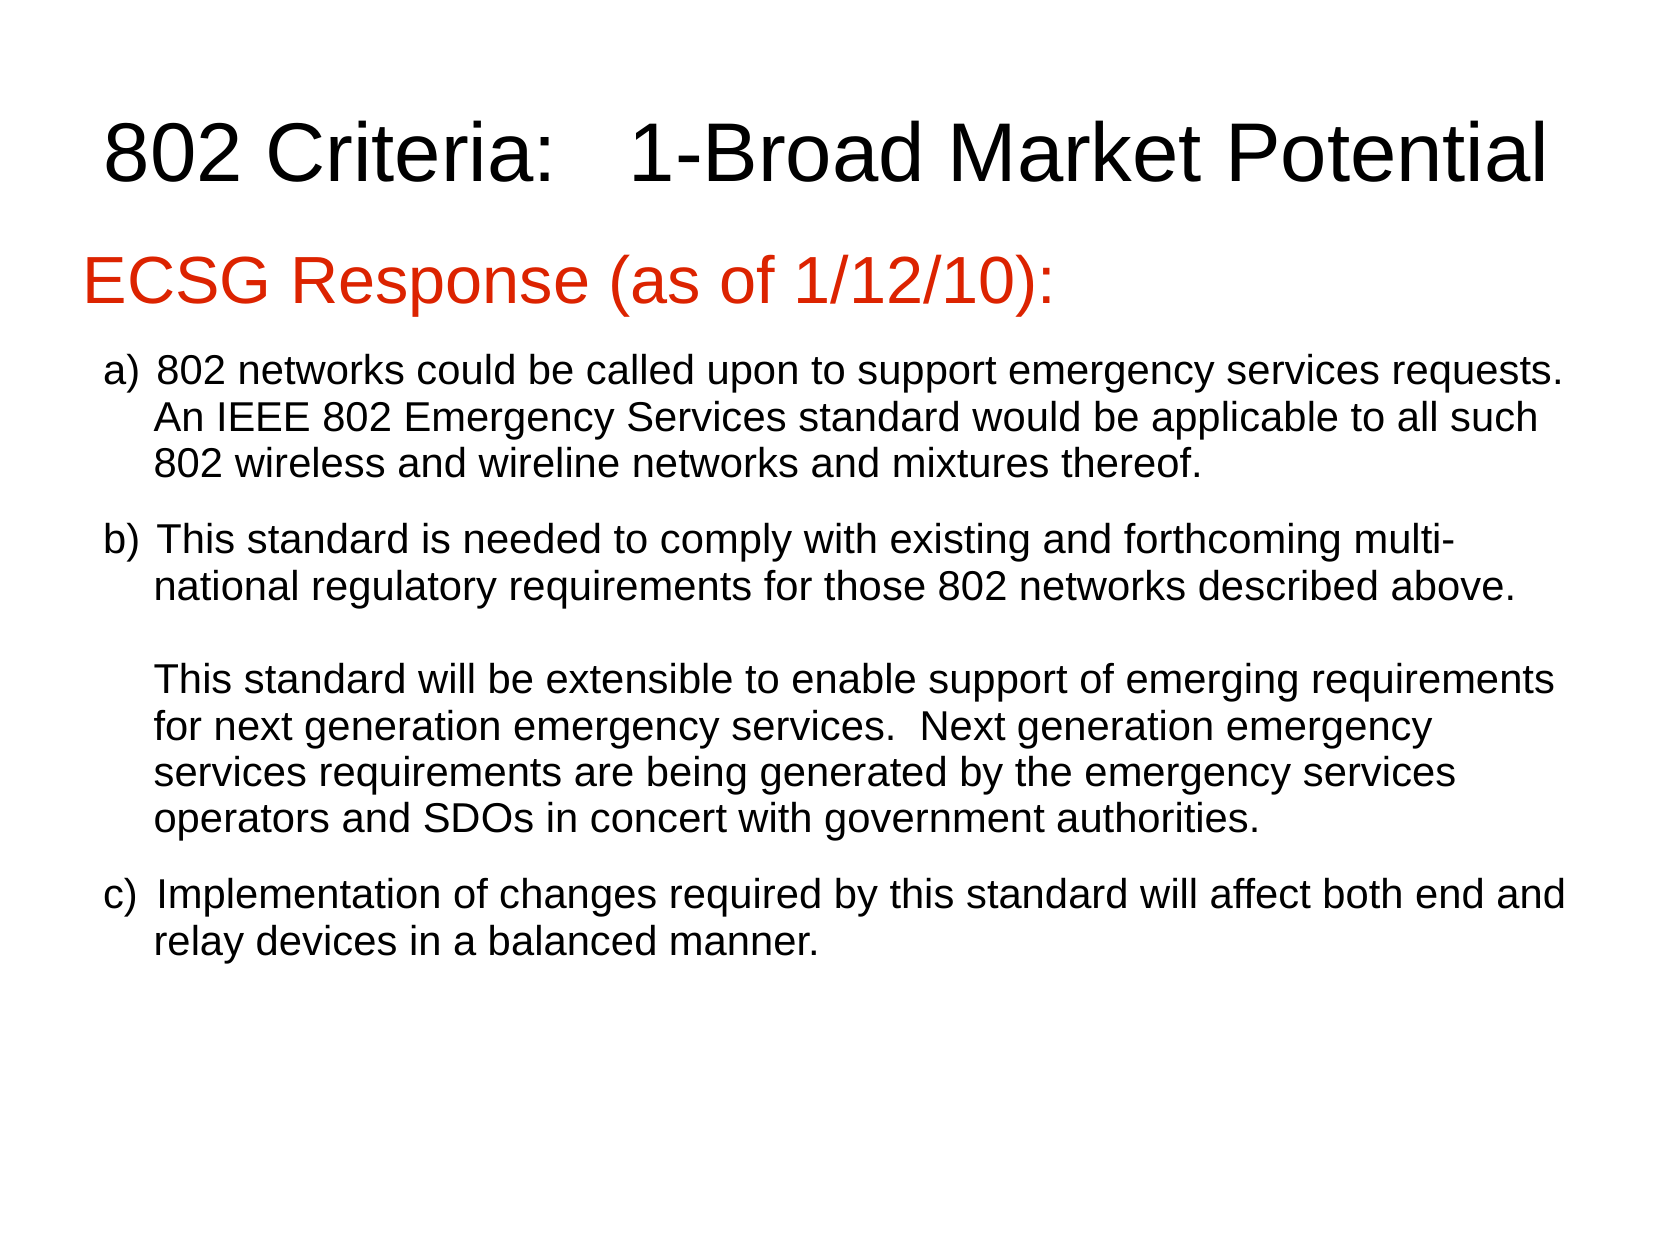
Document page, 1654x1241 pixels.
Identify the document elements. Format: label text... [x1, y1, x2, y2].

list ECSG Response (as of 1/12/10): 802 networks could be called upon to support emergency services requests. An IEEE 802 Emergency Services standard would be applicable to all such 802 wireless and wireline networks and mixtures thereof. This standard is needed to comply with existing and forthcoming multi-national regulatory requirements for those 802 networks described above. This standard will be extensible to enable support of emerging requirements for next generation emergency services. Next generation emergency services requirements are being generated by the emergency services operators and SDOs in concert with government authorities. Implementation of changes required by this standard will affect both end and relay devices in a balanced manner. [82, 242, 1571, 1047]
title 802 Criteria: 1-Broad Market Potential [82, 56, 1571, 242]
